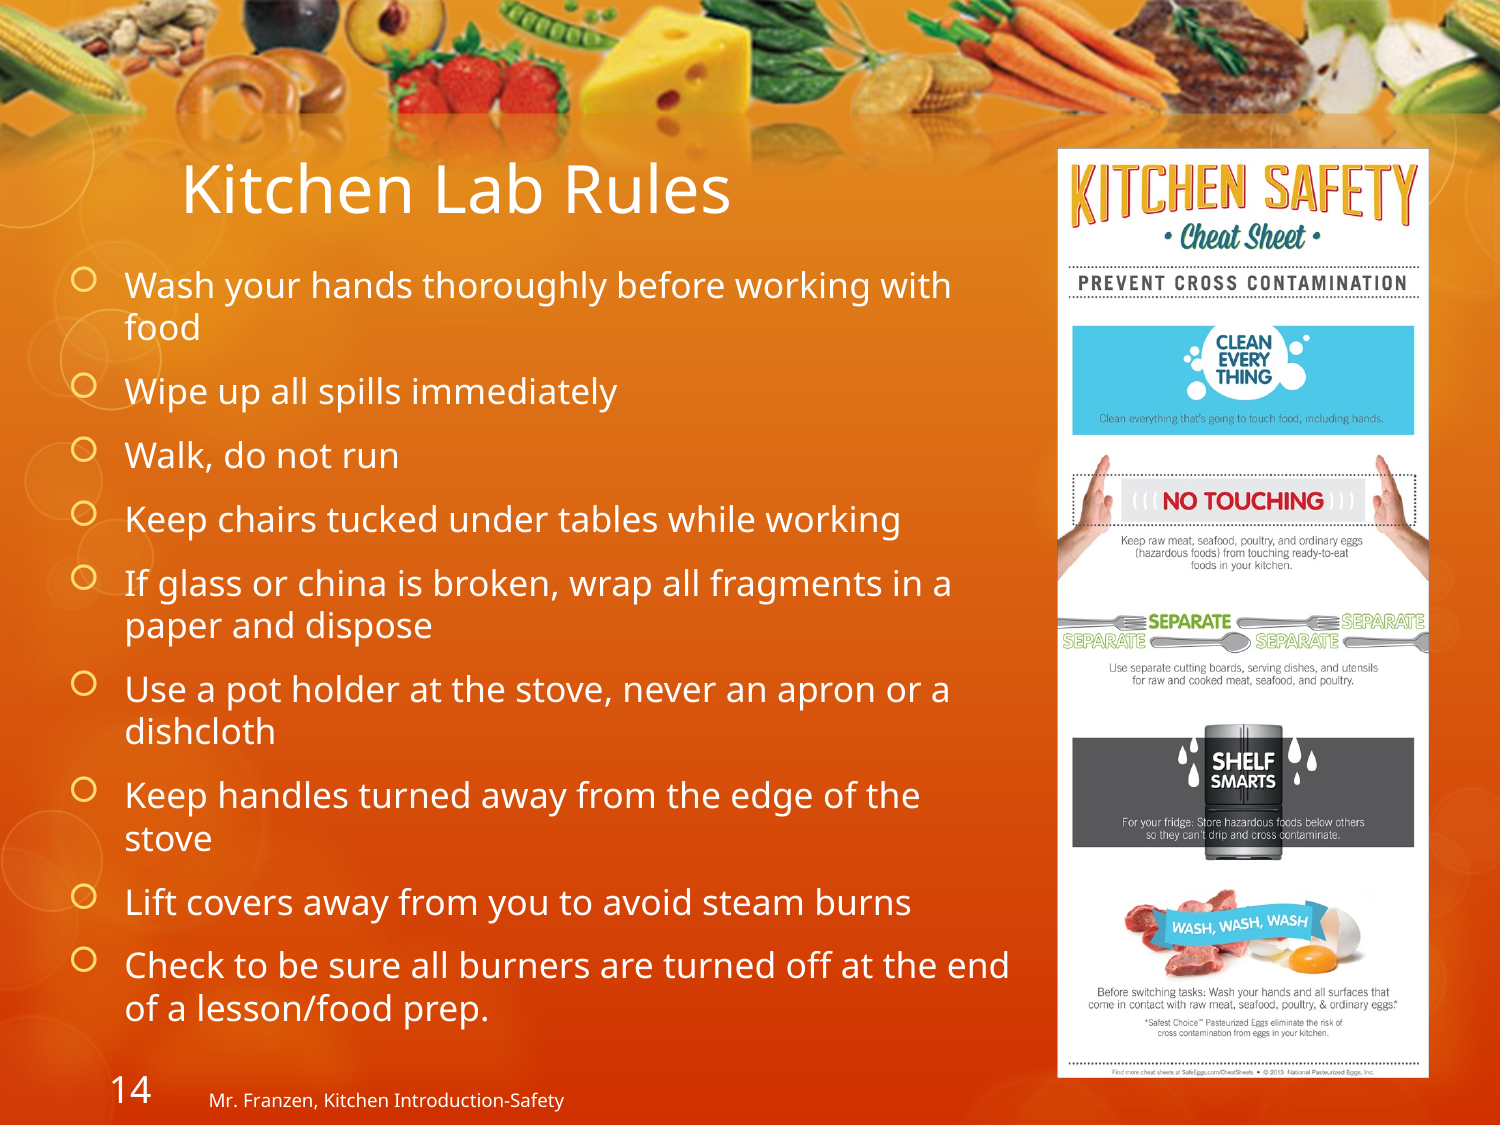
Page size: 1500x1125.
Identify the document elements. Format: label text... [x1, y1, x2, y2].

title Kitchen Lab Rules [165, 110, 1335, 263]
picture [0, 0, 1500, 1125]
text_box <number> [93, 1058, 194, 1119]
list Wash your hands thoroughly before working with food Wipe up all spills immediately Walk, do not run Keep chairs tucked under tables while working If glass or china is broken, wrap all fragments in a paper and dispose Use a pot holder at the stove, never an apron or a dishcloth Keep handles turned away from the edge of the stove Lift covers away from you to avoid steam burns Check to be sure all burners are turned off at the end of a lesson/food prep. [53, 255, 1034, 1035]
text_box Mr. Franzen, Kitchen Introduction-Safety [194, 1058, 1057, 1119]
